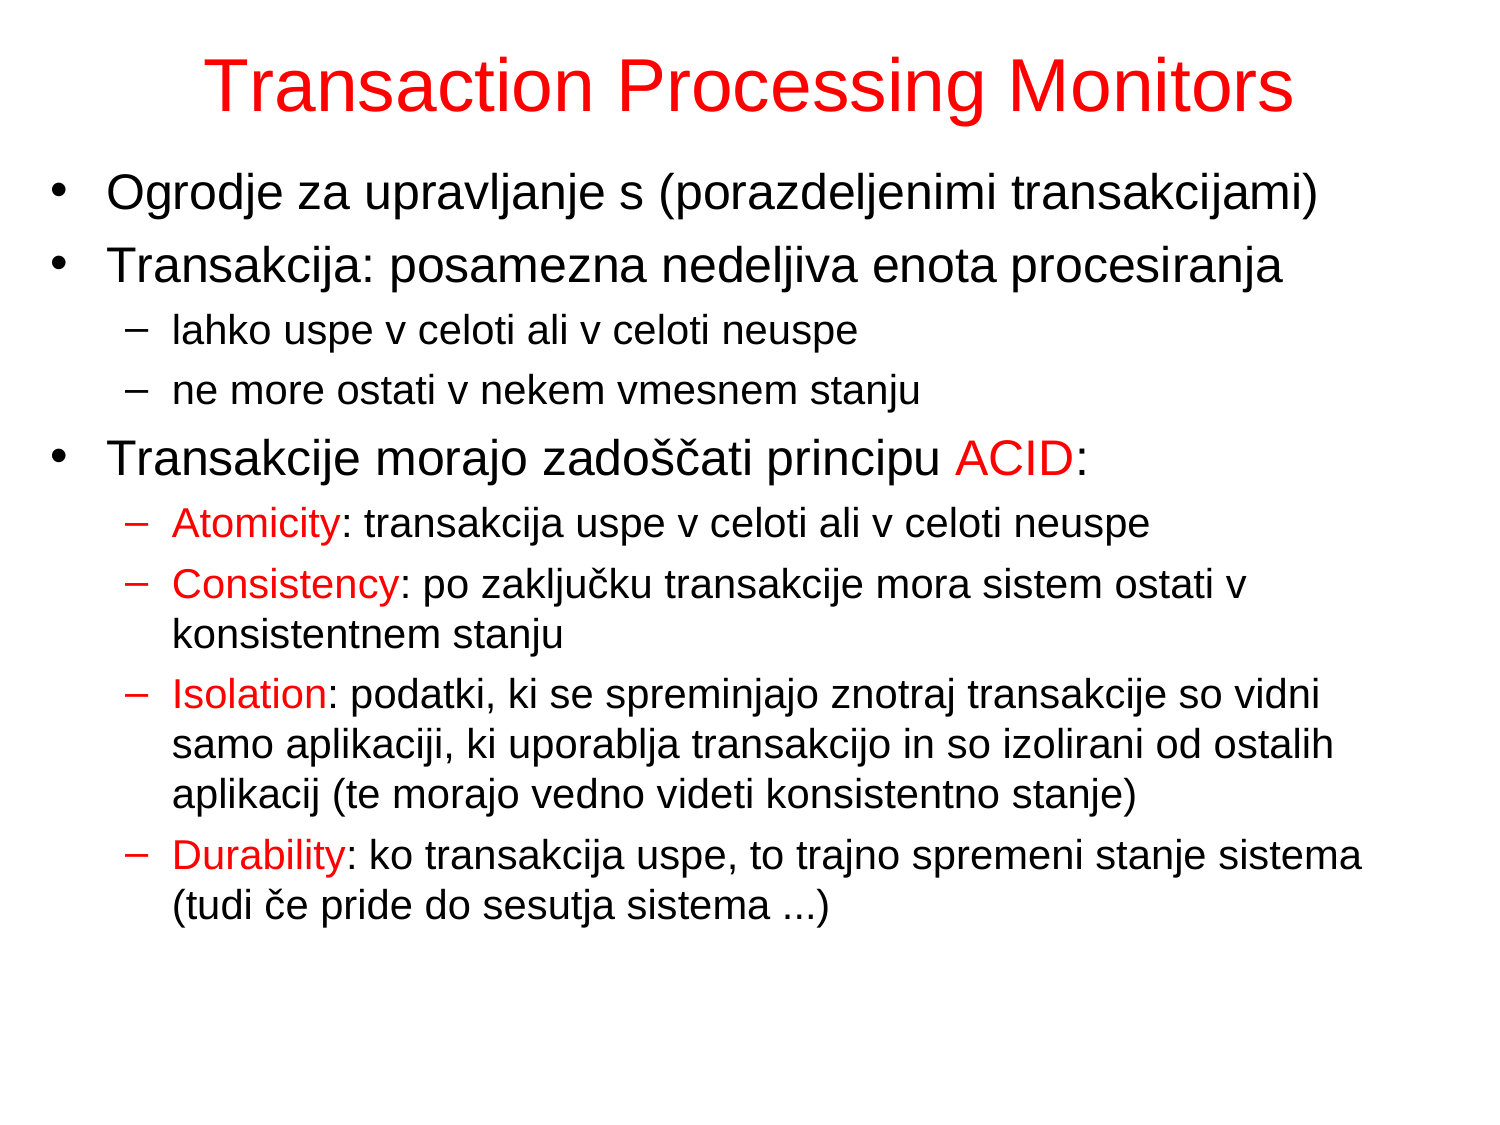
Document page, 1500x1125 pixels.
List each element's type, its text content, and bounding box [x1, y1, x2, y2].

list Ogrodje za upravljanje s (porazdeljenimi transakcijami) Transakcija: posamezna nedeljiva enota procesiranja lahko uspe v celoti ali v celoti neuspe ne more ostati v nekem vmesnem stanju Transakcije morajo zadoščati principu ACID: Atomicity: transakcija uspe v celoti ali v celoti neuspe Consistency: po zaključku transakcije mora sistem ostati v konsistentnem stanju Isolation: podatki, ki se spreminjajo znotraj transakcije so vidni samo aplikaciji, ki uporablja transakcijo in so izolirani od ostalih aplikacij (te morajo vedno videti konsistentno stanje) Durability: ko transakcija uspe, to trajno spremeni stanje sistema (tudi če pride do sesutja sistema ...) [35, 152, 1443, 1073]
title Transaction Processing Monitors [75, 18, 1426, 145]
